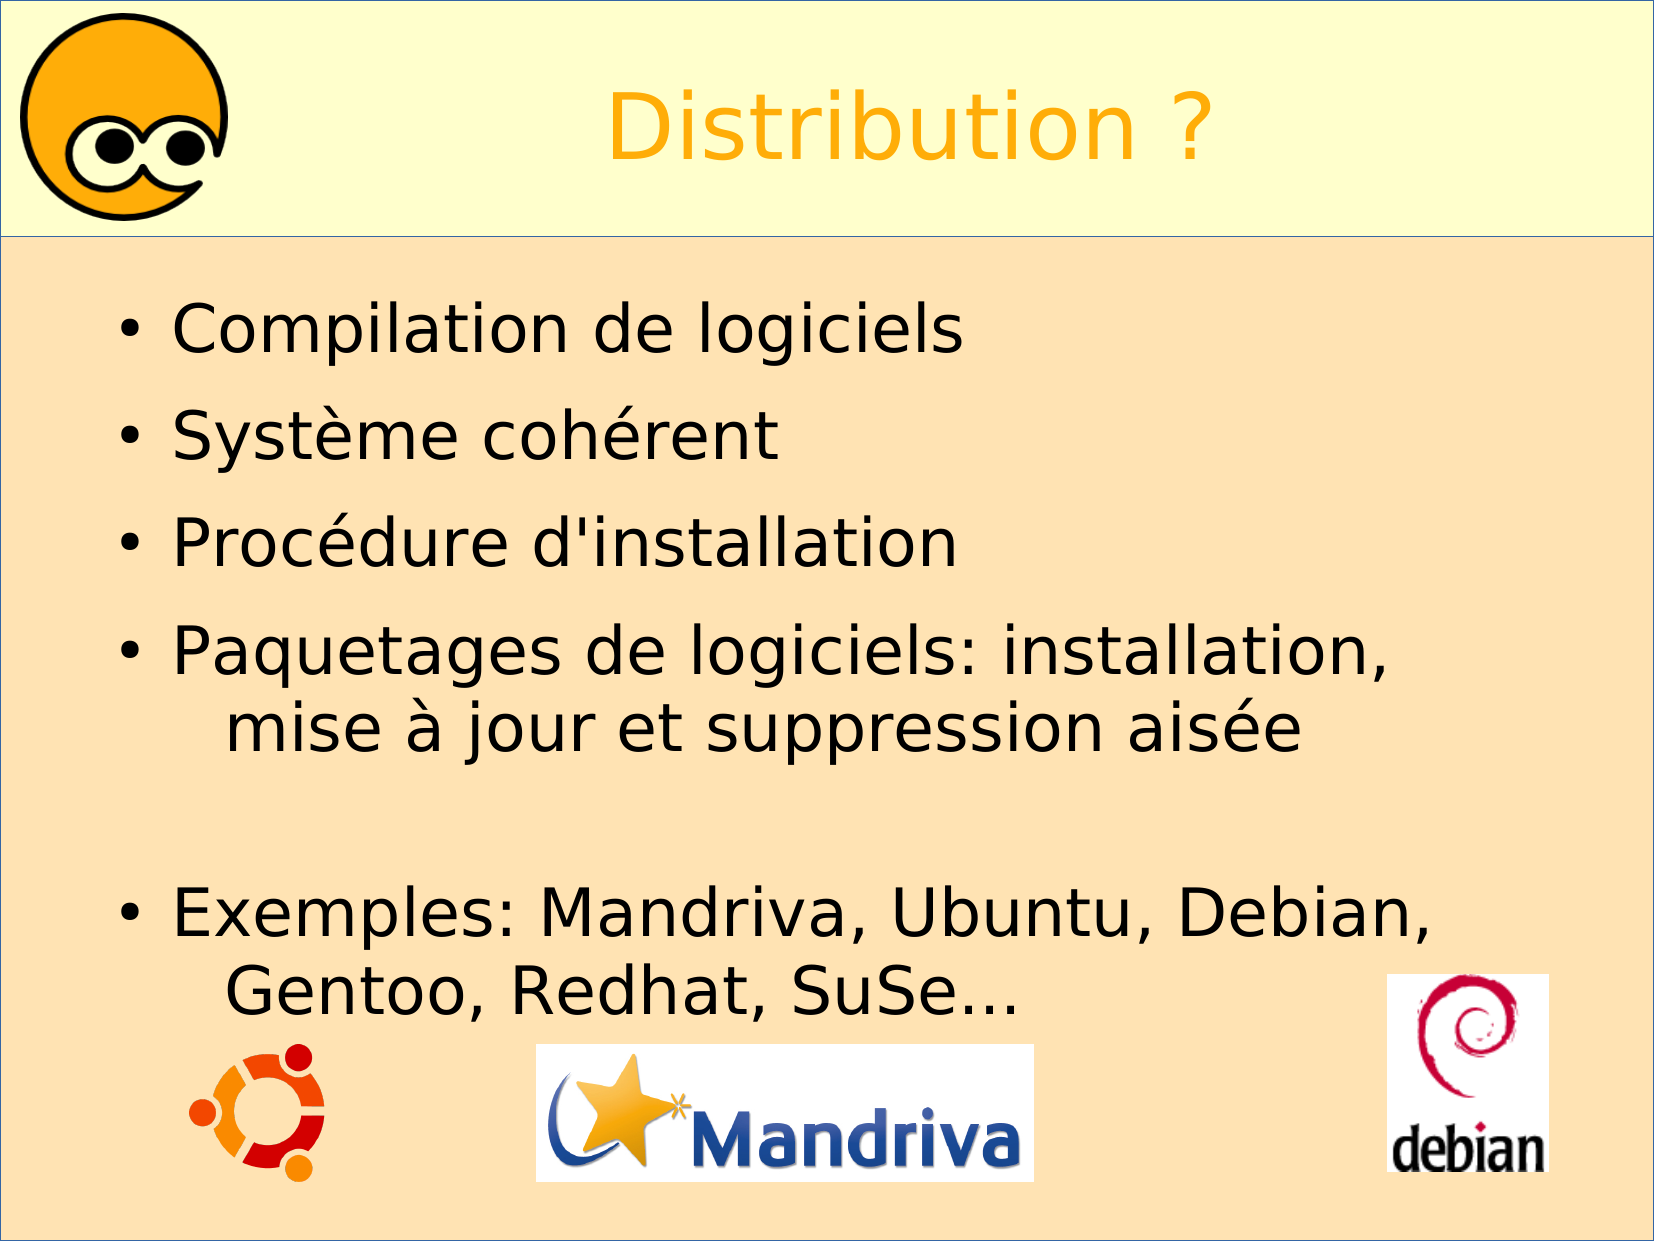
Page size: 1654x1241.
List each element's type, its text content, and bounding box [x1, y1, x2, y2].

picture [189, 1044, 325, 1182]
title Distribution ? [252, 49, 1571, 207]
picture [20, 13, 228, 221]
list Compilation de logiciels Système cohérent Procédure d'installation Paquetages de logiciels: installation, mise à jour et suppression aisée Exemples: Mandriva, Ubuntu, Debian, Gentoo, Redhat, SuSe... [82, 290, 1571, 1109]
picture [536, 1044, 1034, 1182]
picture [1387, 974, 1549, 1172]
